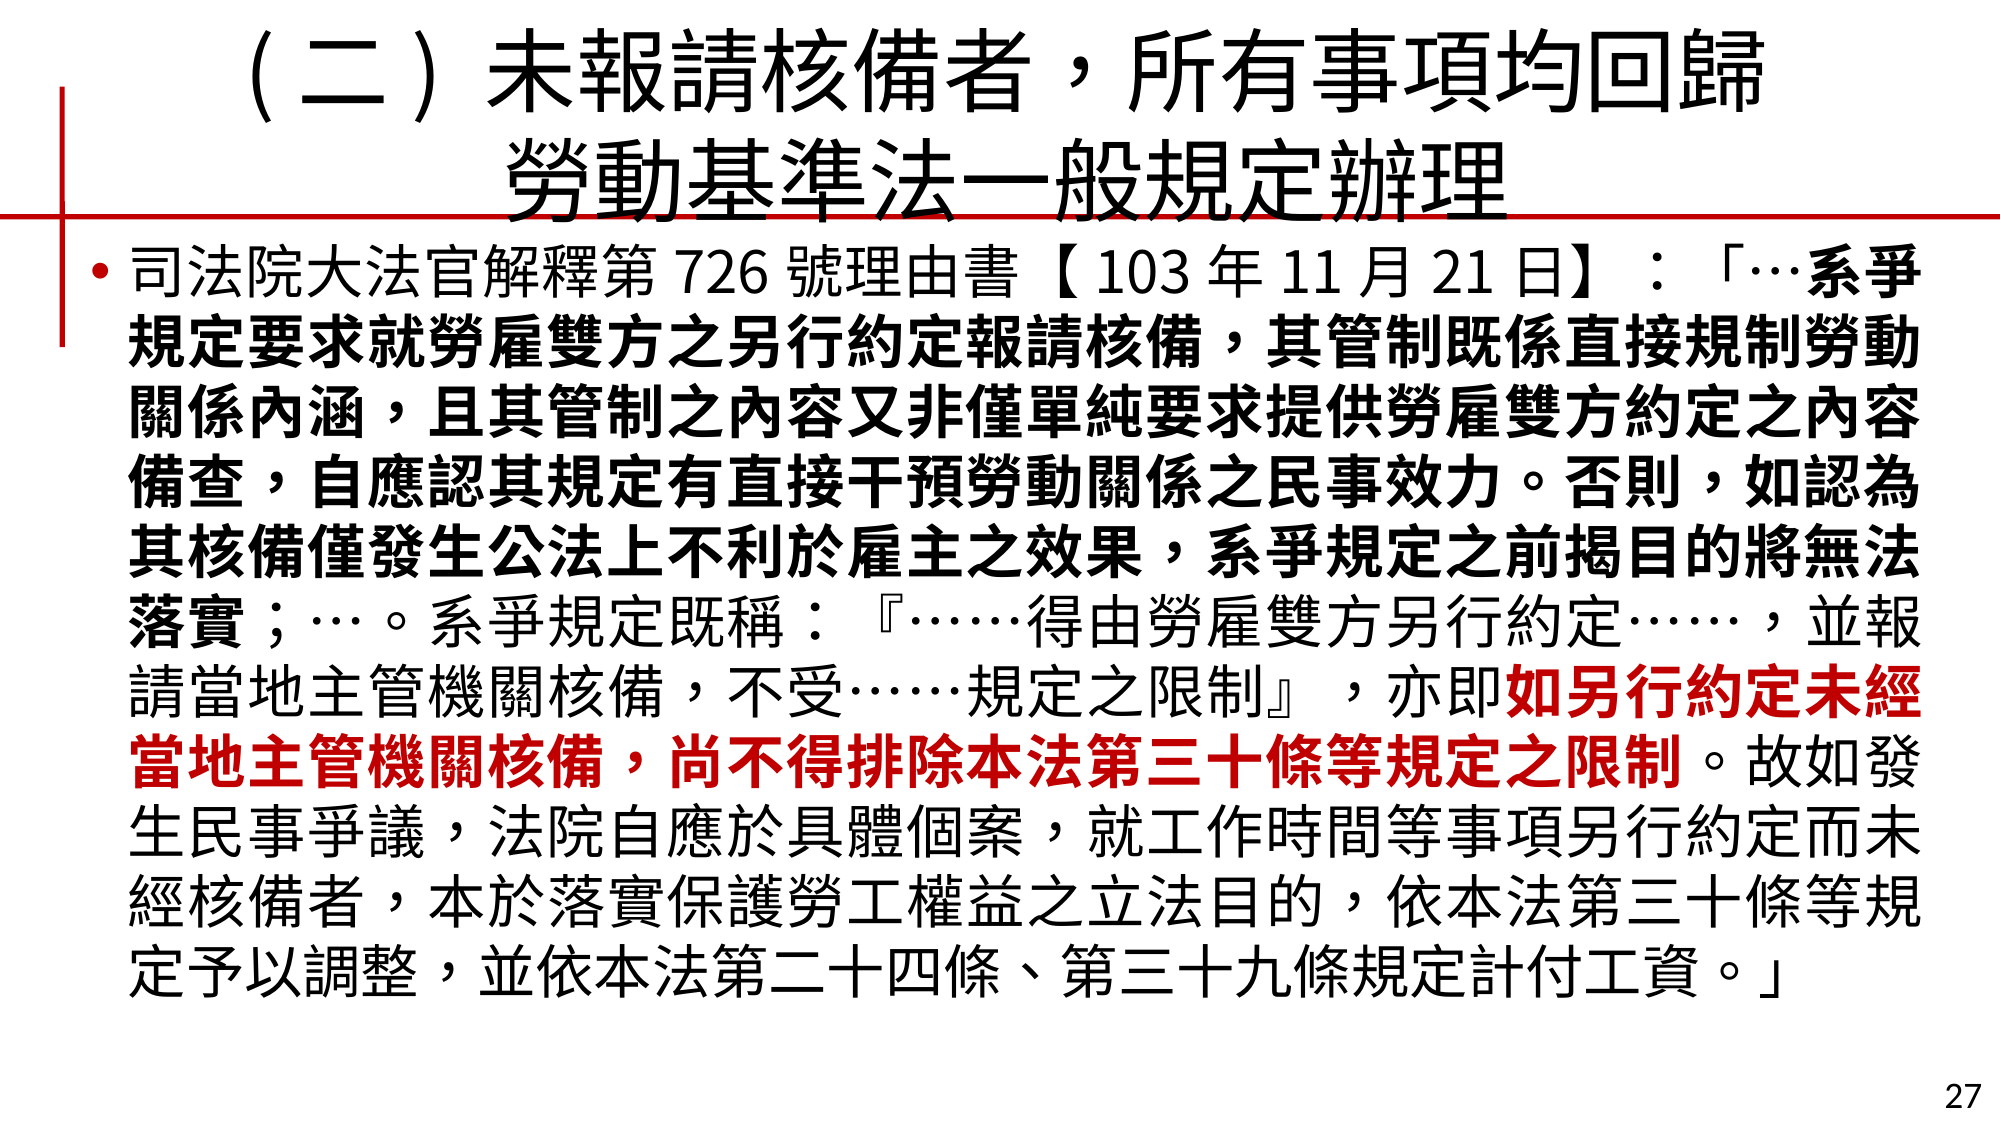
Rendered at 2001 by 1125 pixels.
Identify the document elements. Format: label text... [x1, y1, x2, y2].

slide_number <編號> [1701, 1063, 1998, 1118]
list 司法院大法官解釋第726號理由書【103年11月21日】：「…系爭規定要求就勞雇雙方之另行約定報請核備，其管制既係直接規制勞動關係內涵，且其管制之內容又非僅單純要求提供勞雇雙方約定之內容備查，自應認其規定有直接干預勞動關係之民事效力。否則，如認為其核備僅發生公法上不利於雇主之效果，系爭規定之前揭目的將無法落實；…。系爭規定既稱：『……得由勞雇雙方另行約定……，並報請當地主管機關核備，不受……規定之限制』，亦即如另行約定未經當地主管機關核備，尚不得排除本法第三十條等規定之限制。故如發生民事爭議，法院自應於具體個案，就工作時間等事項另行約定而未經核備者，本於落實保護勞工權益之立法目的，依本法第三十條等規定予以調整，並依本法第二十四條、第三十九條規定計付工資。」 [75, 228, 1938, 1038]
title (二) 未報請核備者，所有事項均回歸 勞動基準法一般規定辦理 [75, 6, 1938, 211]
